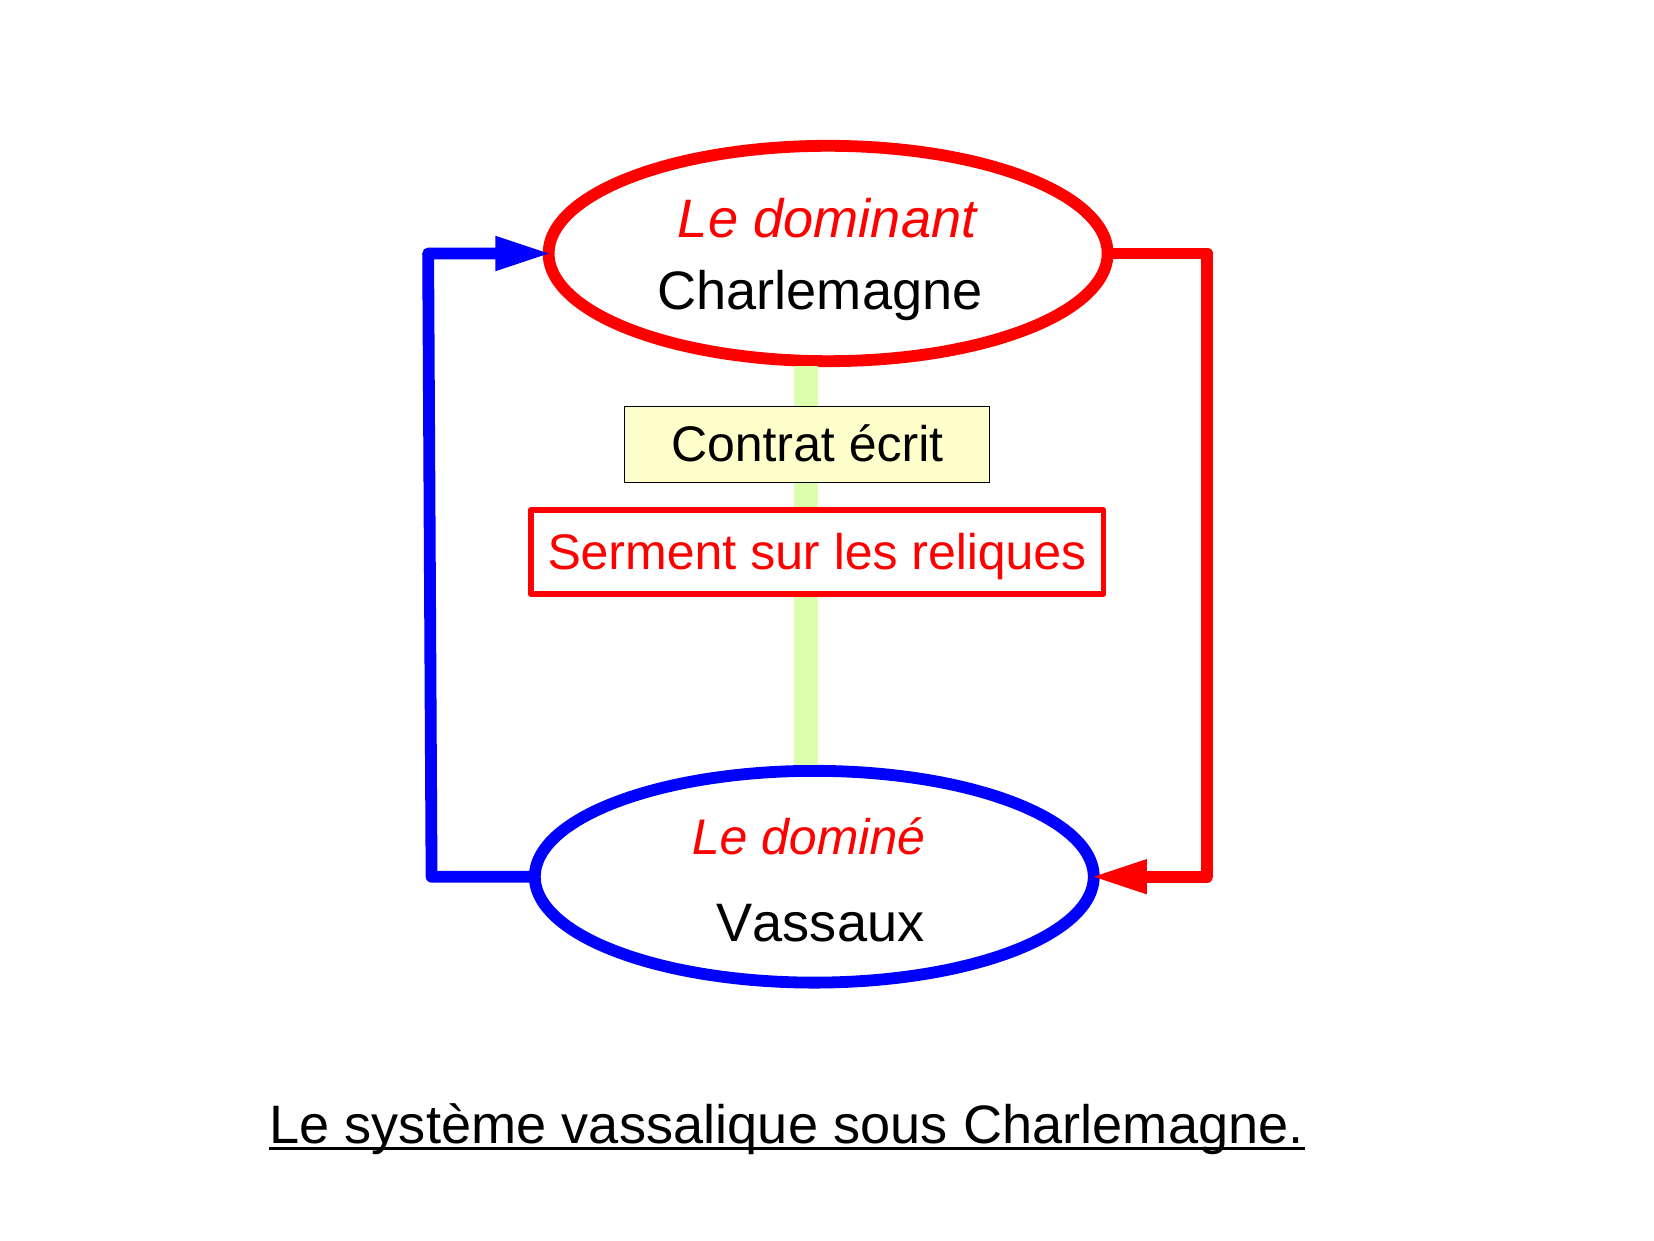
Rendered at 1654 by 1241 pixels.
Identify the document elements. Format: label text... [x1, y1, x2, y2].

text_box Serment sur les reliques [530, 510, 1104, 594]
text_box Le système vassalique sous Charlemagne. [254, 1087, 1470, 1163]
text_box Vassaux [701, 885, 1046, 961]
text_box Le dominant [663, 180, 1063, 256]
text_box Le dominé [677, 802, 1021, 873]
text_box Charlemagne [642, 253, 1025, 329]
text_box Contrat écrit [624, 406, 990, 483]
